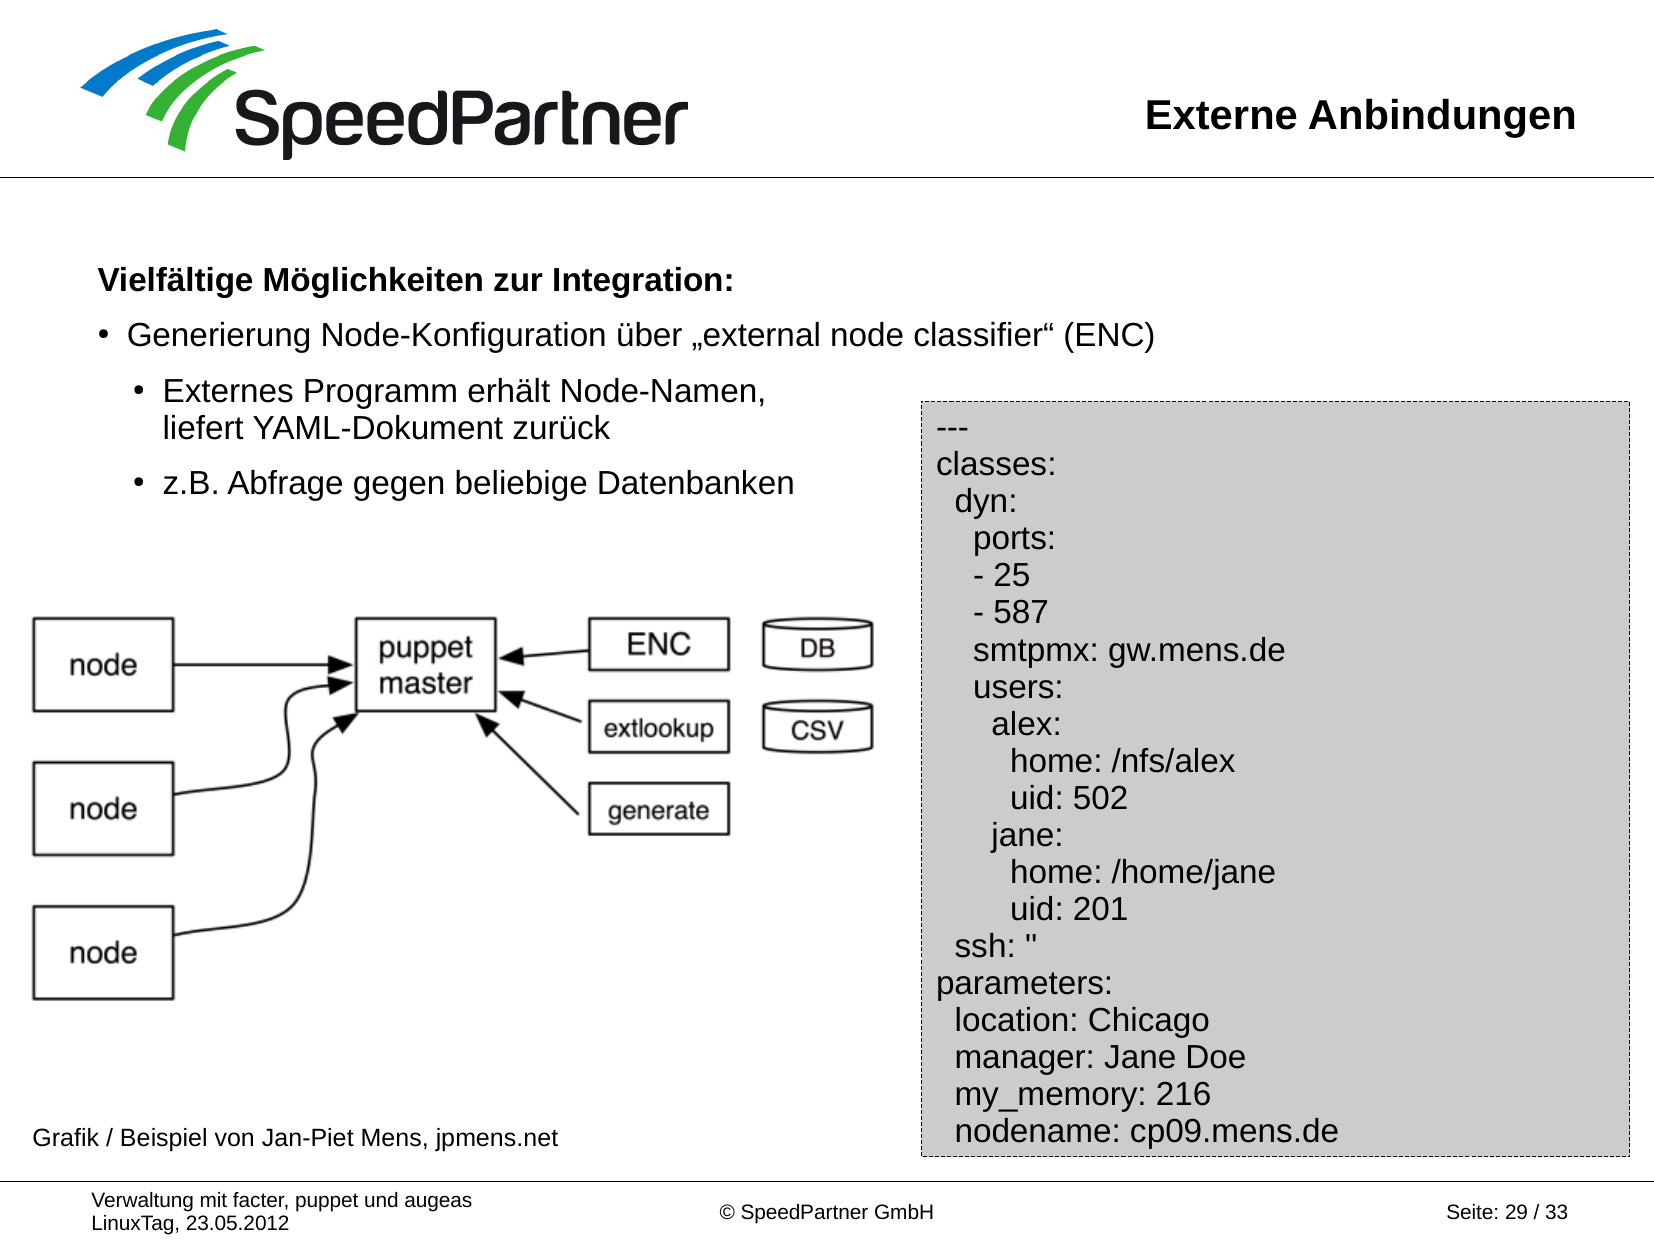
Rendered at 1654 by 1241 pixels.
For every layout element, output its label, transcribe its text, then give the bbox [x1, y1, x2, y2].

text_box Grafik / Beispiel von Jan-Piet Mens, jpmens.net [17, 1116, 575, 1159]
text_box --- classes: dyn: ports: - 25 - 587 smtpmx: gw.mens.de users: alex: home: /nfs/alex uid: 502 jane: home: /home/jane uid: 201 ssh: '' parameters: location: Chicago manager: Jane Doe my_memory: 216 nodename: cp09.mens.de [921, 401, 1630, 1157]
picture [29, 614, 877, 1004]
picture [80, 29, 688, 160]
title Externe Anbindungen [590, 70, 1577, 160]
text_box Vielfältige Möglichkeiten zur Integration: Generierung Node-Konfiguration über „external node classifier“ (ENC) Externes Programm erhält Node-Namen, liefert YAML-Dokument zurück z.B. Abfrage gegen beliebige Datenbanken [82, 253, 1565, 1177]
